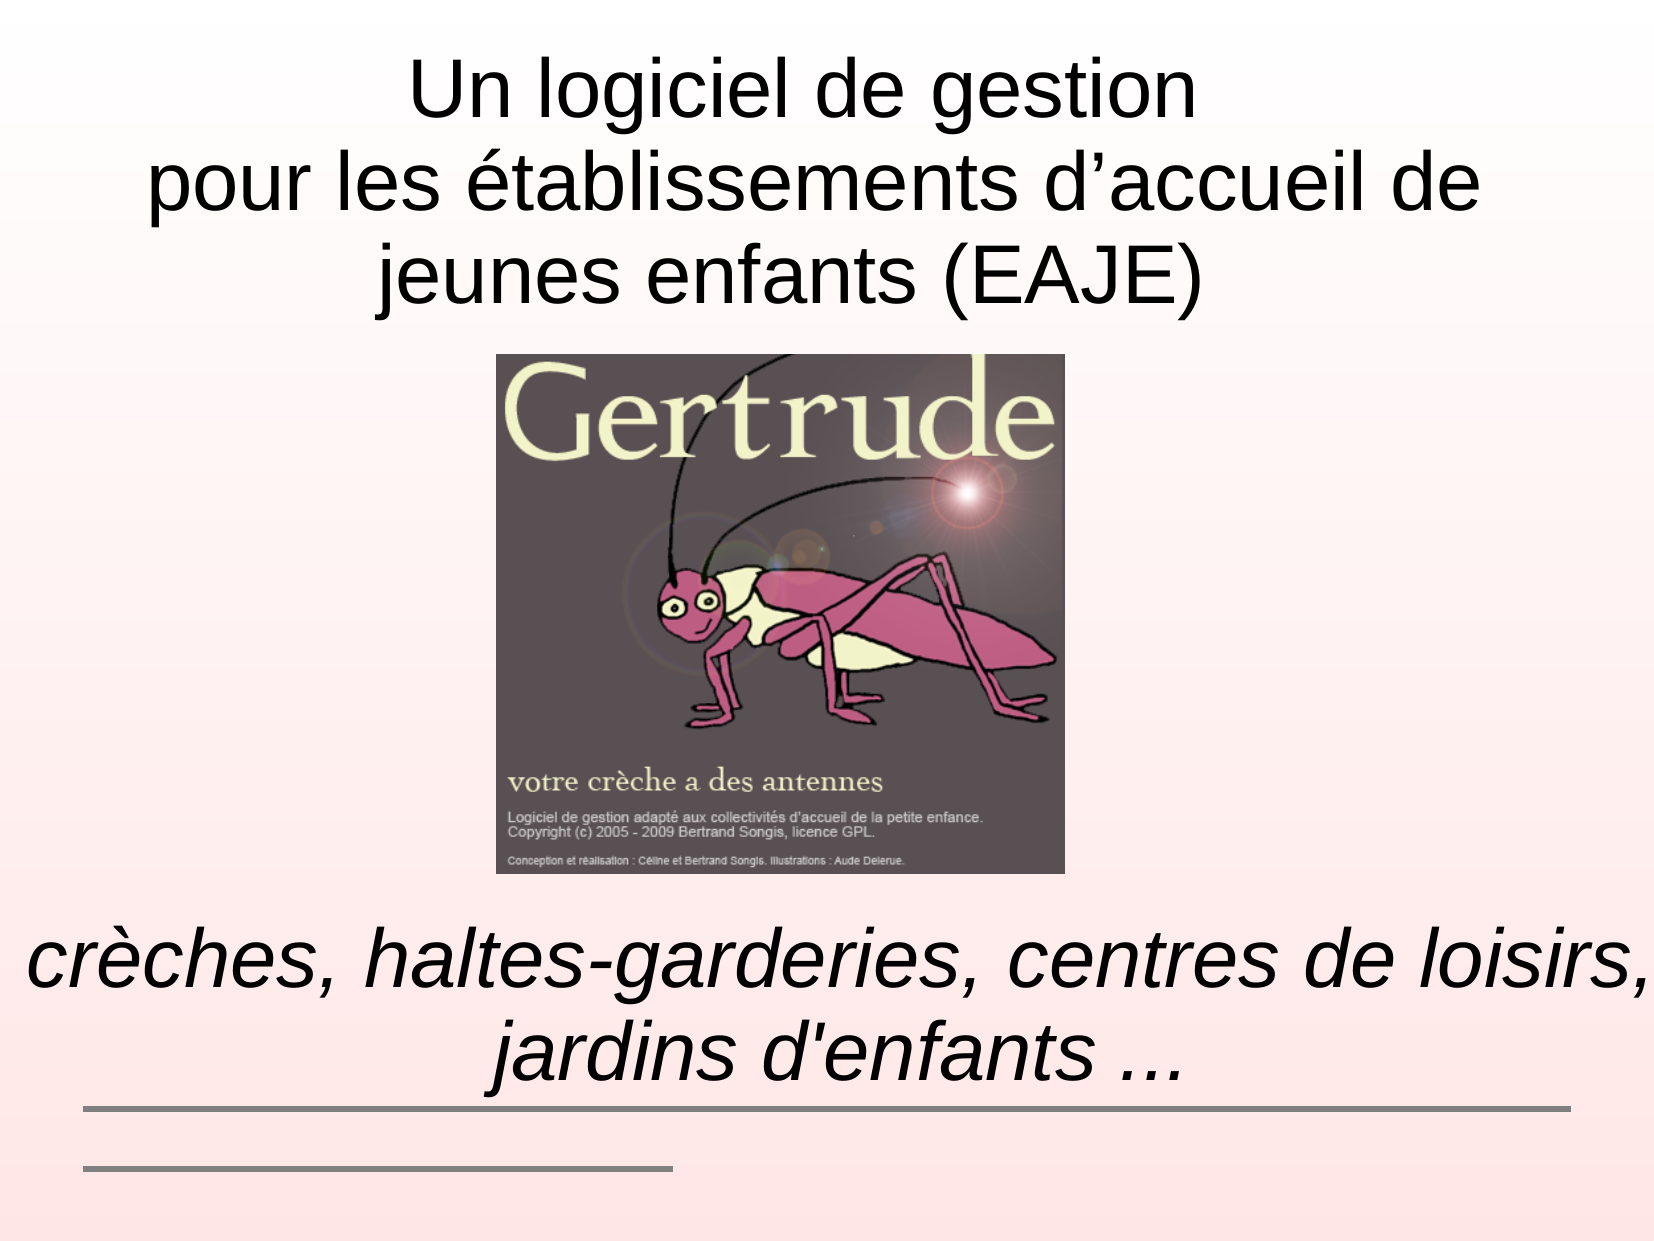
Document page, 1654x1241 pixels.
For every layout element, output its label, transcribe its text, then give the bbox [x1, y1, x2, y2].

text_box crèches, haltes-garderies, centres de loisirs, jardins d'enfants ... [11, 912, 1654, 1099]
picture [496, 354, 1065, 875]
title Un logiciel de gestion pour les établissements d’accueil de jeunes enfants (EAJE) [70, 32, 1560, 331]
